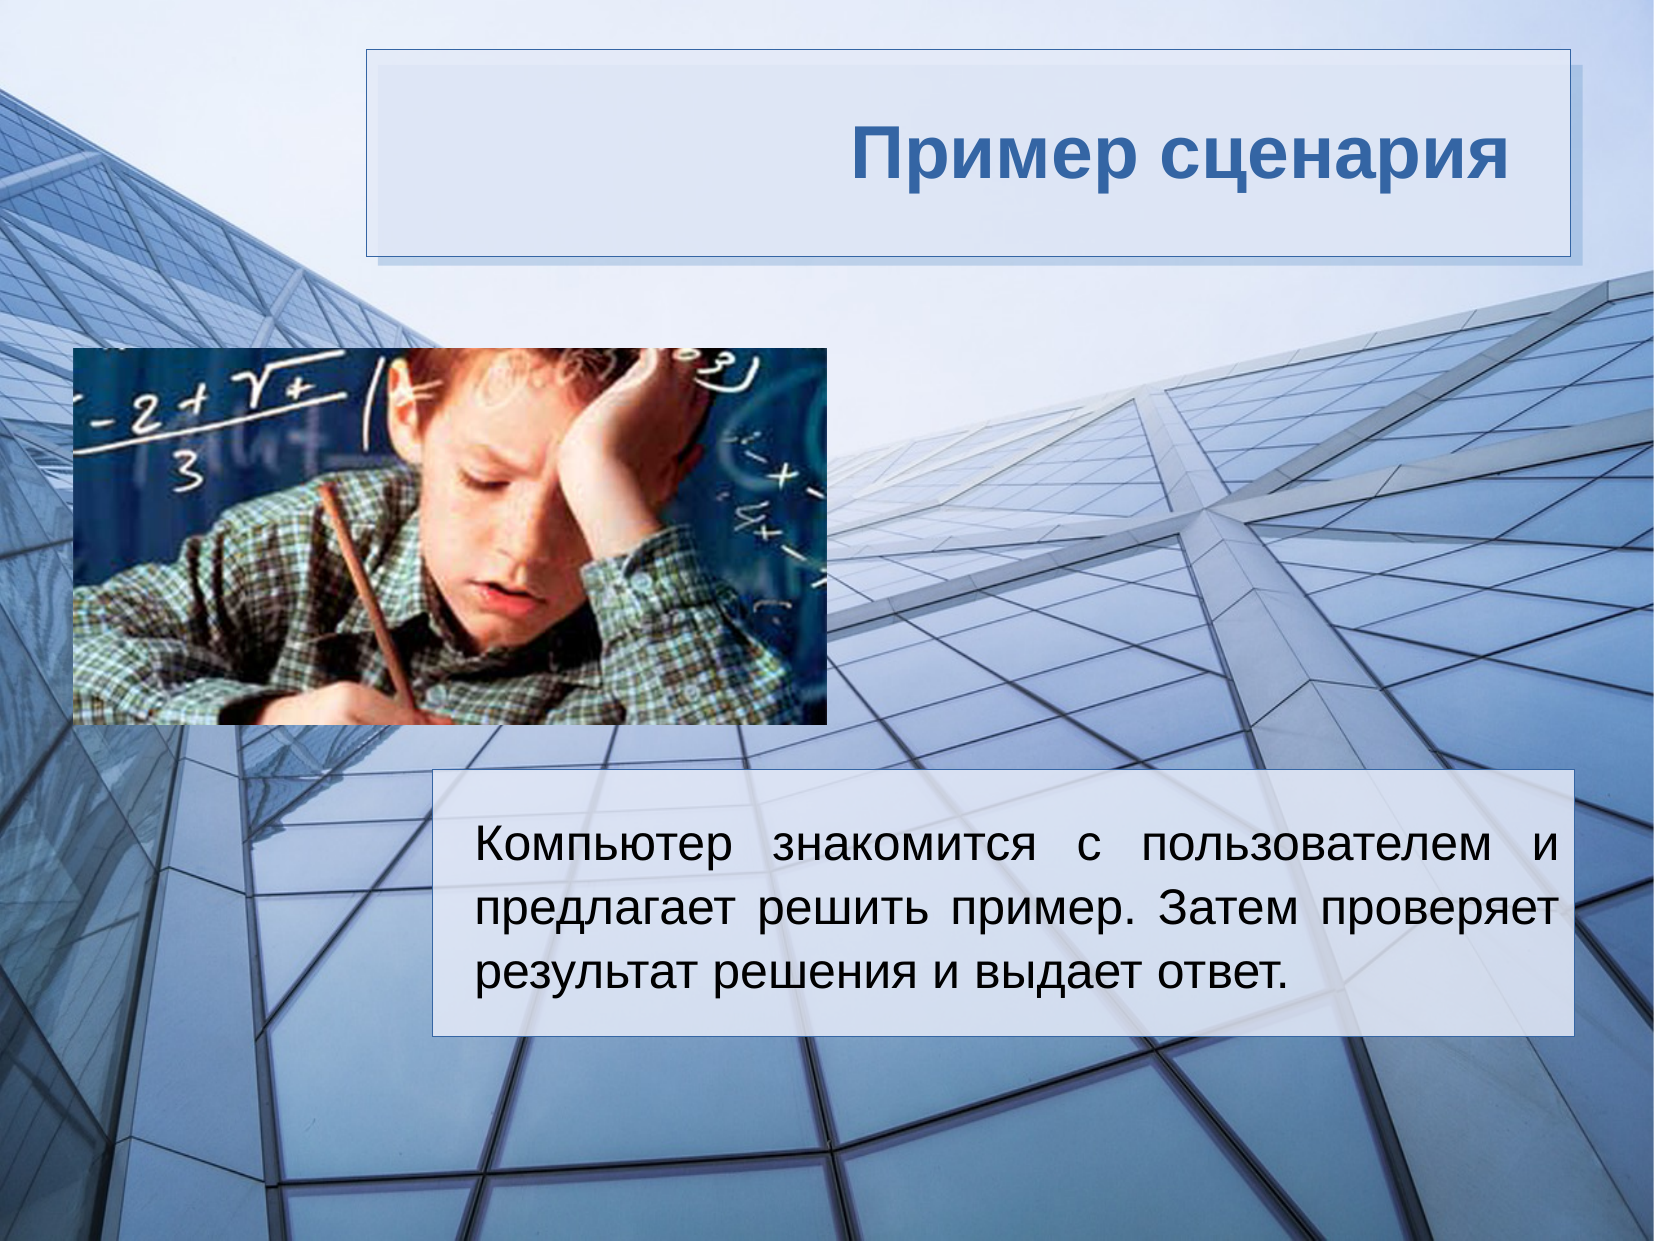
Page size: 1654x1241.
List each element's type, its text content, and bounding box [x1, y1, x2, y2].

text_box [377, 64, 1583, 266]
text_box Компьютер знакомится с пользователем и предлагает решить пример. Затем проверяет результат решения и выдает ответ. [432, 769, 1575, 1037]
title Пример сценария [366, 49, 1571, 257]
picture [0, 0, 1654, 1241]
